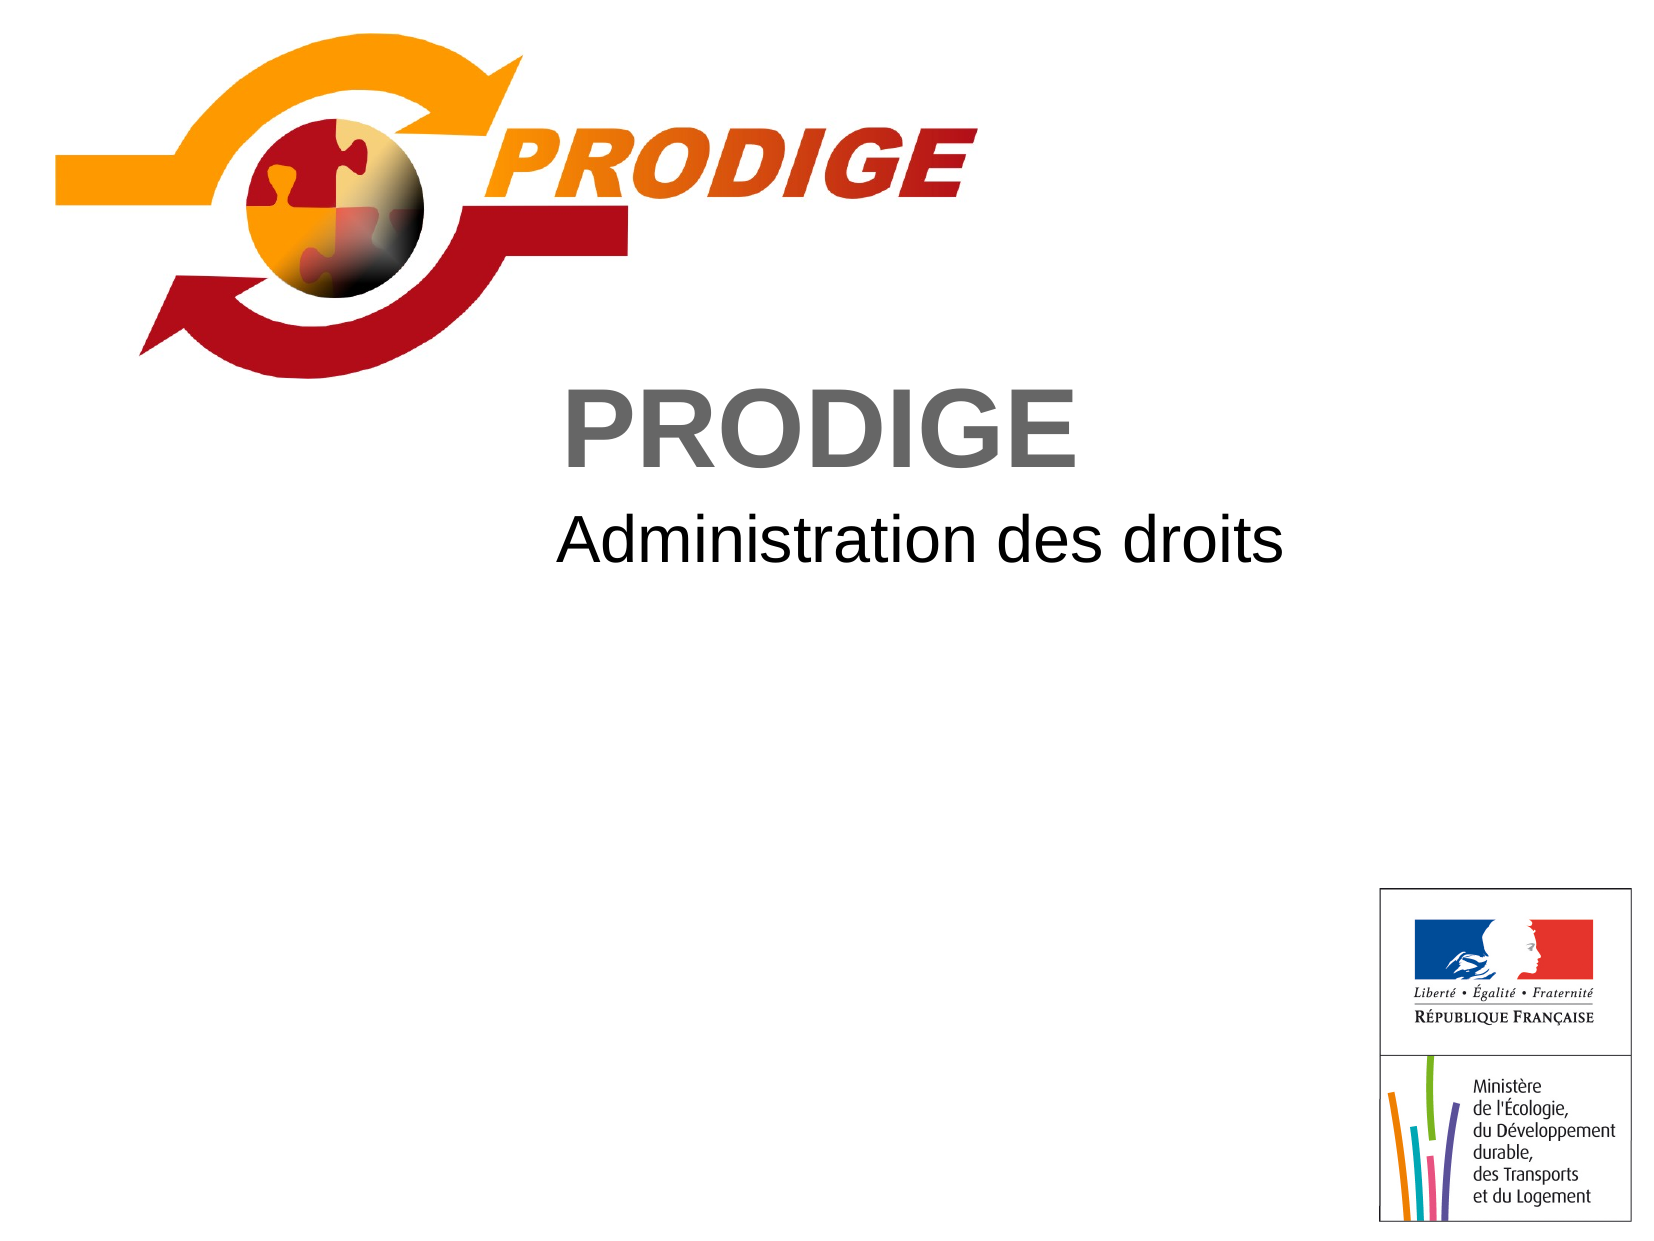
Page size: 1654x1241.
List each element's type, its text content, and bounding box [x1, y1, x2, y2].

title PRODIGE [76, 326, 1565, 532]
picture [55, 33, 978, 379]
picture [1379, 888, 1632, 1222]
list Administration des droits [141, 501, 1630, 857]
